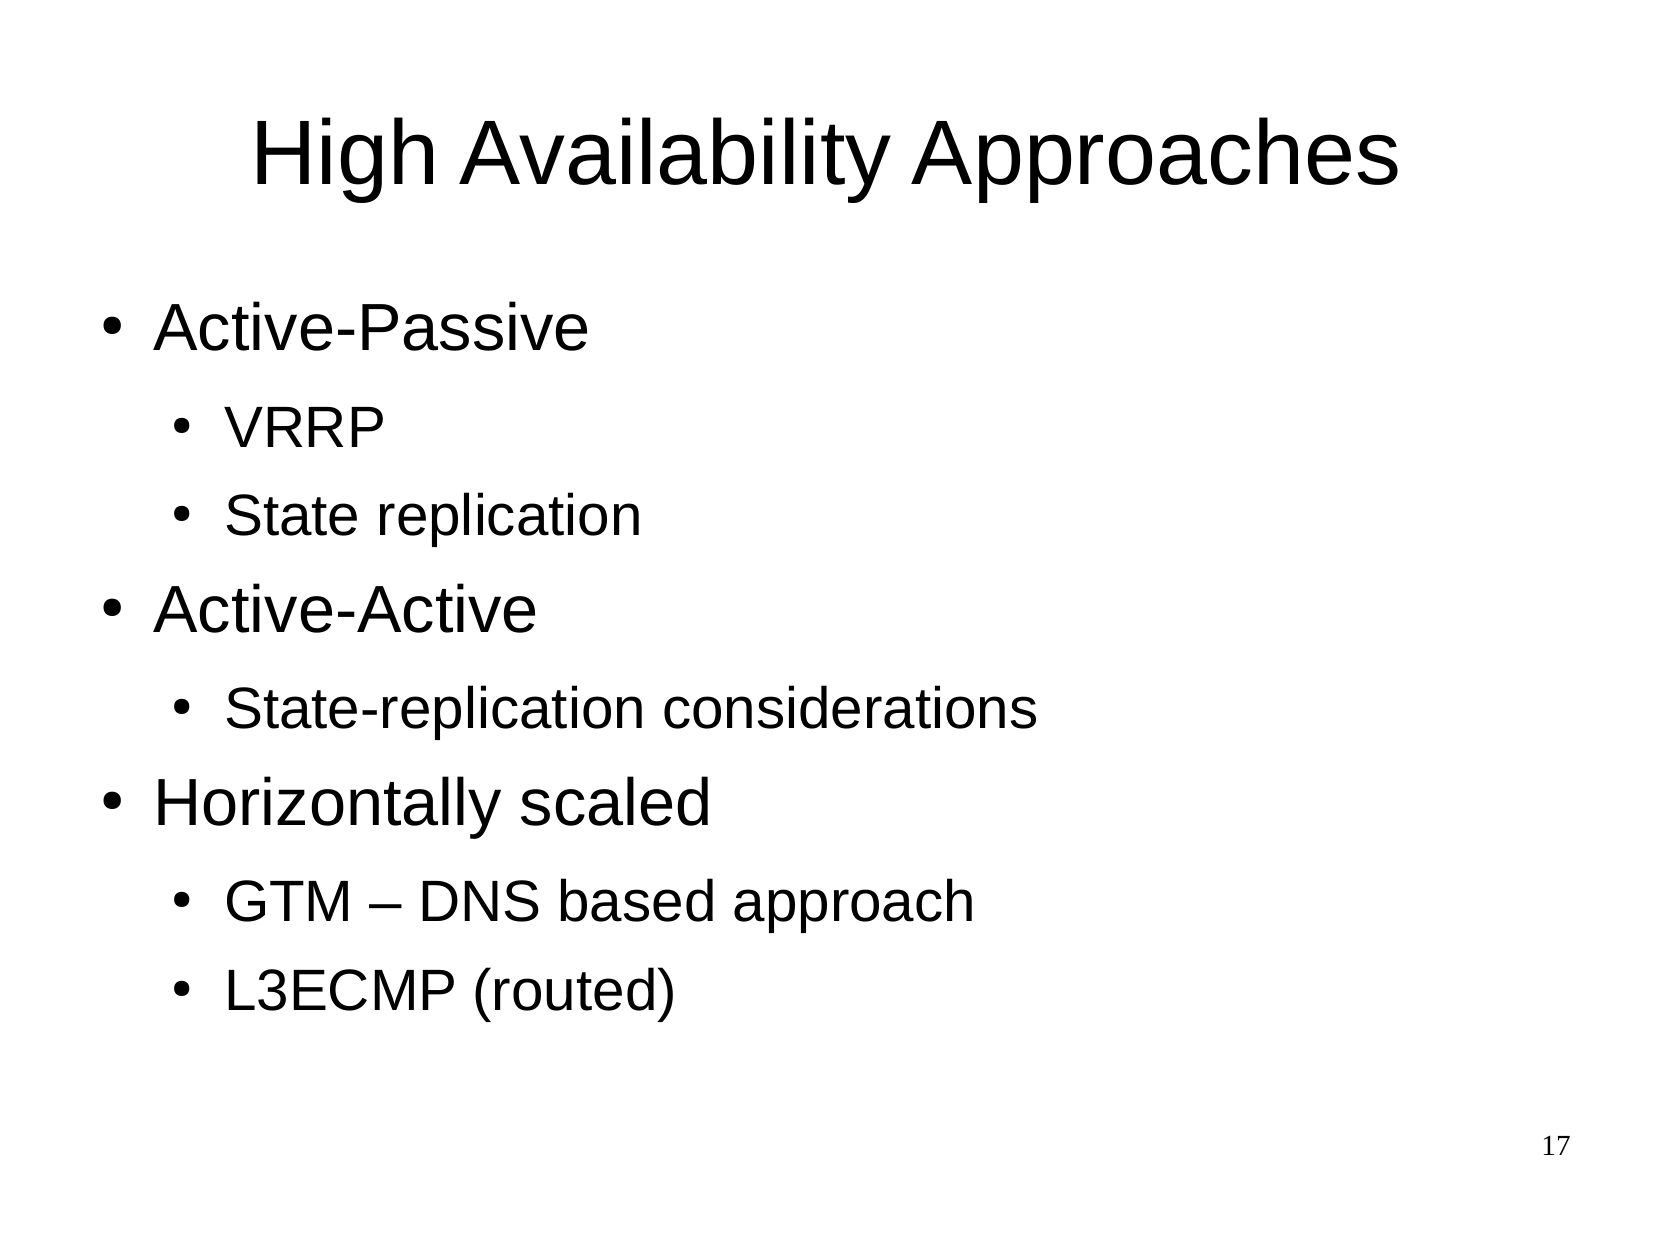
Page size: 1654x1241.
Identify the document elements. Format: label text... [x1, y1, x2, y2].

title High Availability Approaches [82, 49, 1571, 257]
list Active-Passive VRRP State replication Active-Active State-replication considerations Horizontally scaled GTM – DNS based approach L3ECMP (routed) [82, 290, 1571, 1109]
